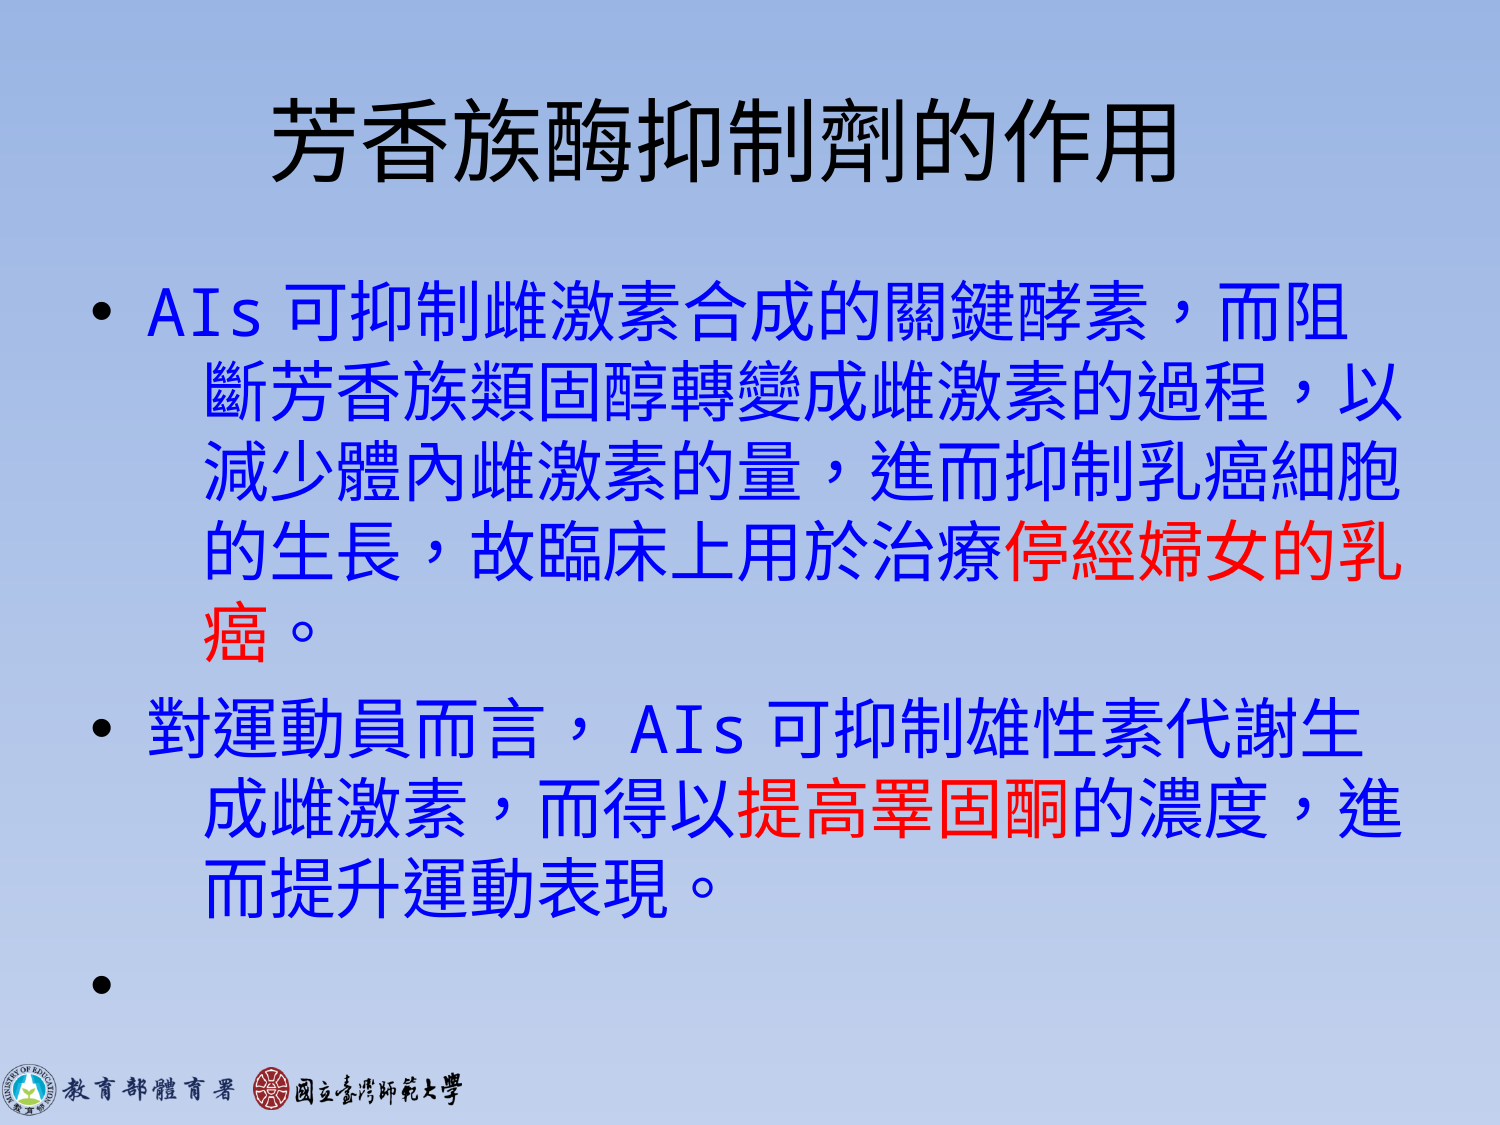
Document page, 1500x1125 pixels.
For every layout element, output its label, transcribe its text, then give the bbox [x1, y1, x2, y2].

title 芳香族酶抑制劑的作用 [75, 45, 1426, 233]
list AIs可抑制雌激素合成的關鍵酵素，而阻斷芳香族類固醇轉變成雌激素的過程，以減少體內雌激素的量，進而抑制乳癌細胞的生長，故臨床上用於治療停經婦女的乳癌。 對運動員而言，AIs可抑制雄性素代謝生成雌激素，而得以提高睪固酮的濃度，進而提升運動表現。 [75, 262, 1426, 1005]
